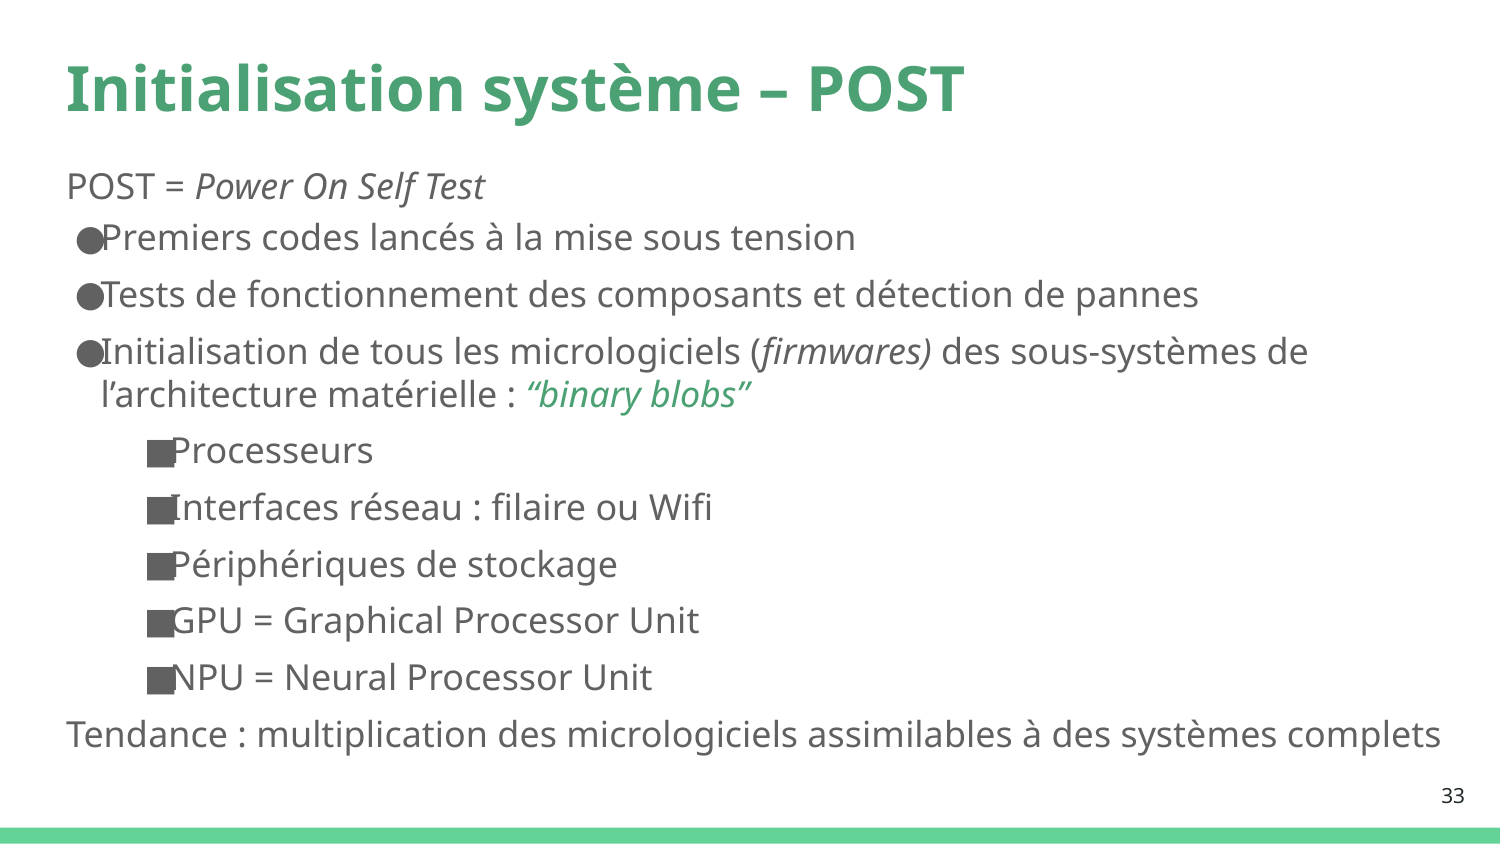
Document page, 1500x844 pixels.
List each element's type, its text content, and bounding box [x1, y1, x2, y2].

title Initialisation système – POST [51, 23, 1449, 117]
slide_number <numéro> [1389, 764, 1480, 830]
list POST = Power On Self Test Premiers codes lancés à la mise sous tension Tests de fonctionnement des composants et détection de pannes Initialisation de tous les micrologiciels (firmwares) des sous-systèmes de l’architecture matérielle : “binary blobs” Processeurs Interfaces réseau : filaire ou Wifi Périphériques de stockage GPU = Graphical Processor Unit NPU = Neural Processor Unit Tendance : multiplication des micrologiciels assimilables à des systèmes complets [51, 142, 1477, 816]
